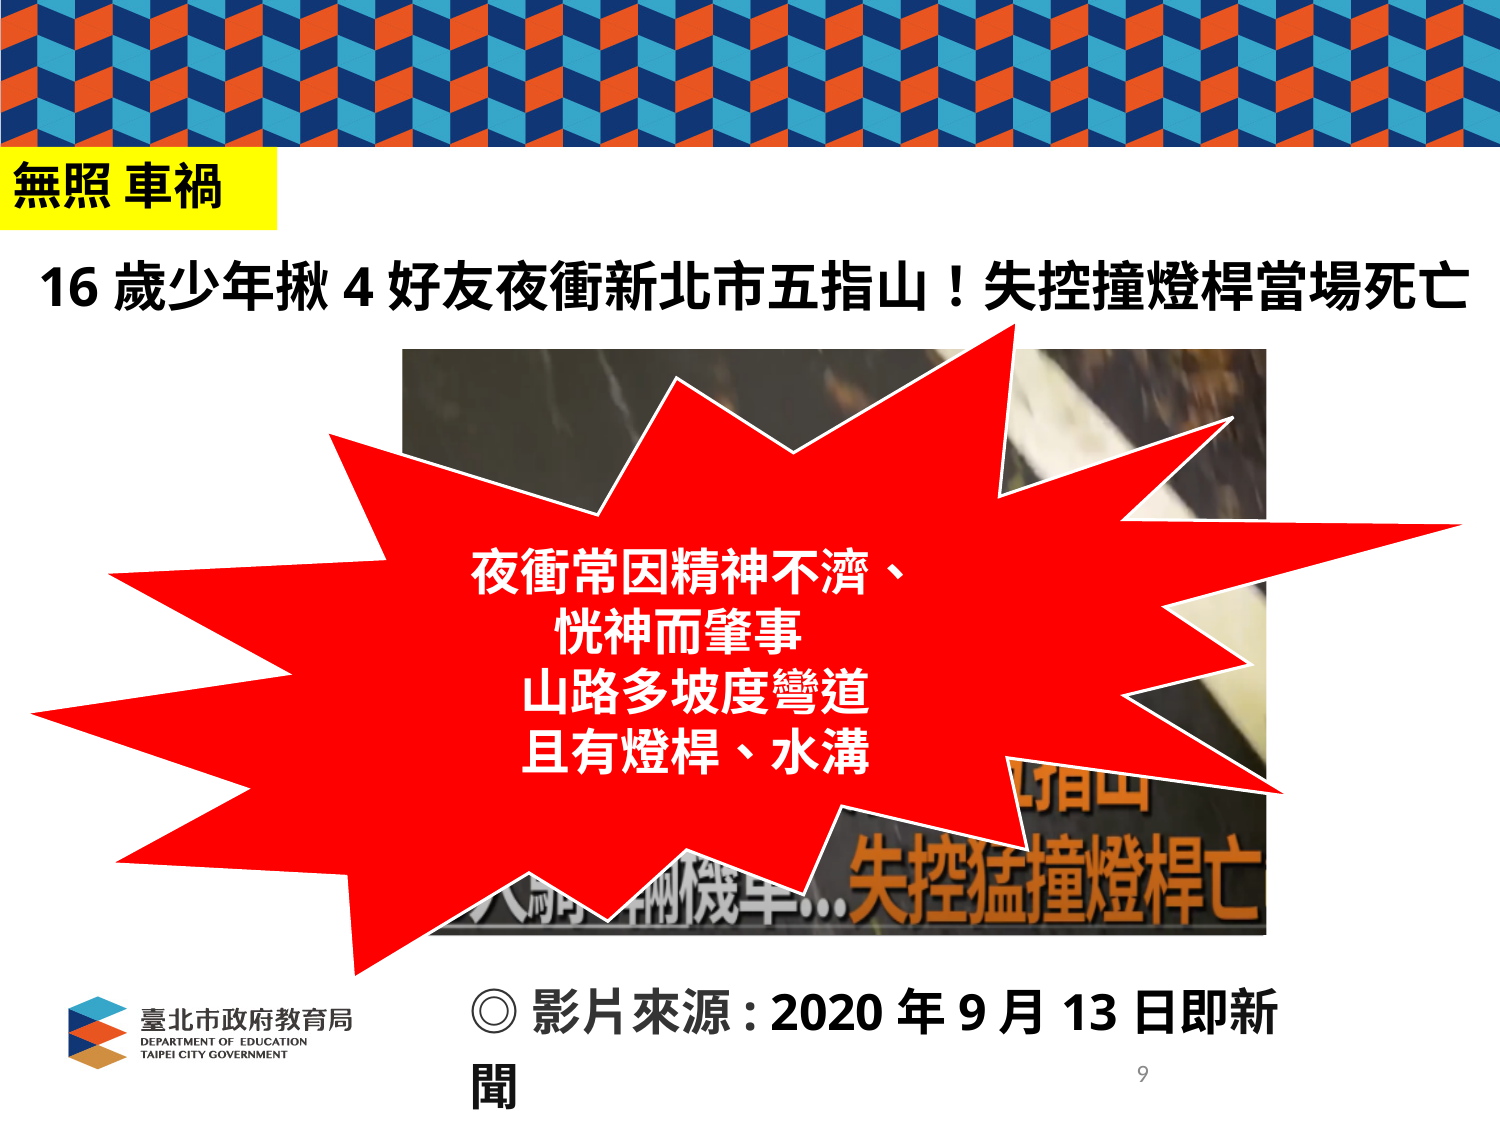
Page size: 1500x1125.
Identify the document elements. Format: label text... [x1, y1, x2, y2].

text_box 9 [1121, 1042, 1459, 1103]
text_box 夜衝常因精神不濟、 恍神而肇事 山路多坡度彎道 且有燈桿、水溝 [22, 320, 1476, 979]
text_box 無照 車禍 [0, 146, 278, 231]
picture [428, 759, 1267, 935]
text_box ◎影片來源: 2020年9月13日即新聞 [454, 958, 1353, 1042]
text_box 16歲少年揪4好友夜衝新北市五指山！失控撞燈桿當場死亡 [23, 228, 1500, 1020]
picture [1127, 580, 1267, 781]
picture [1000, 349, 1267, 520]
picture [402, 349, 967, 514]
